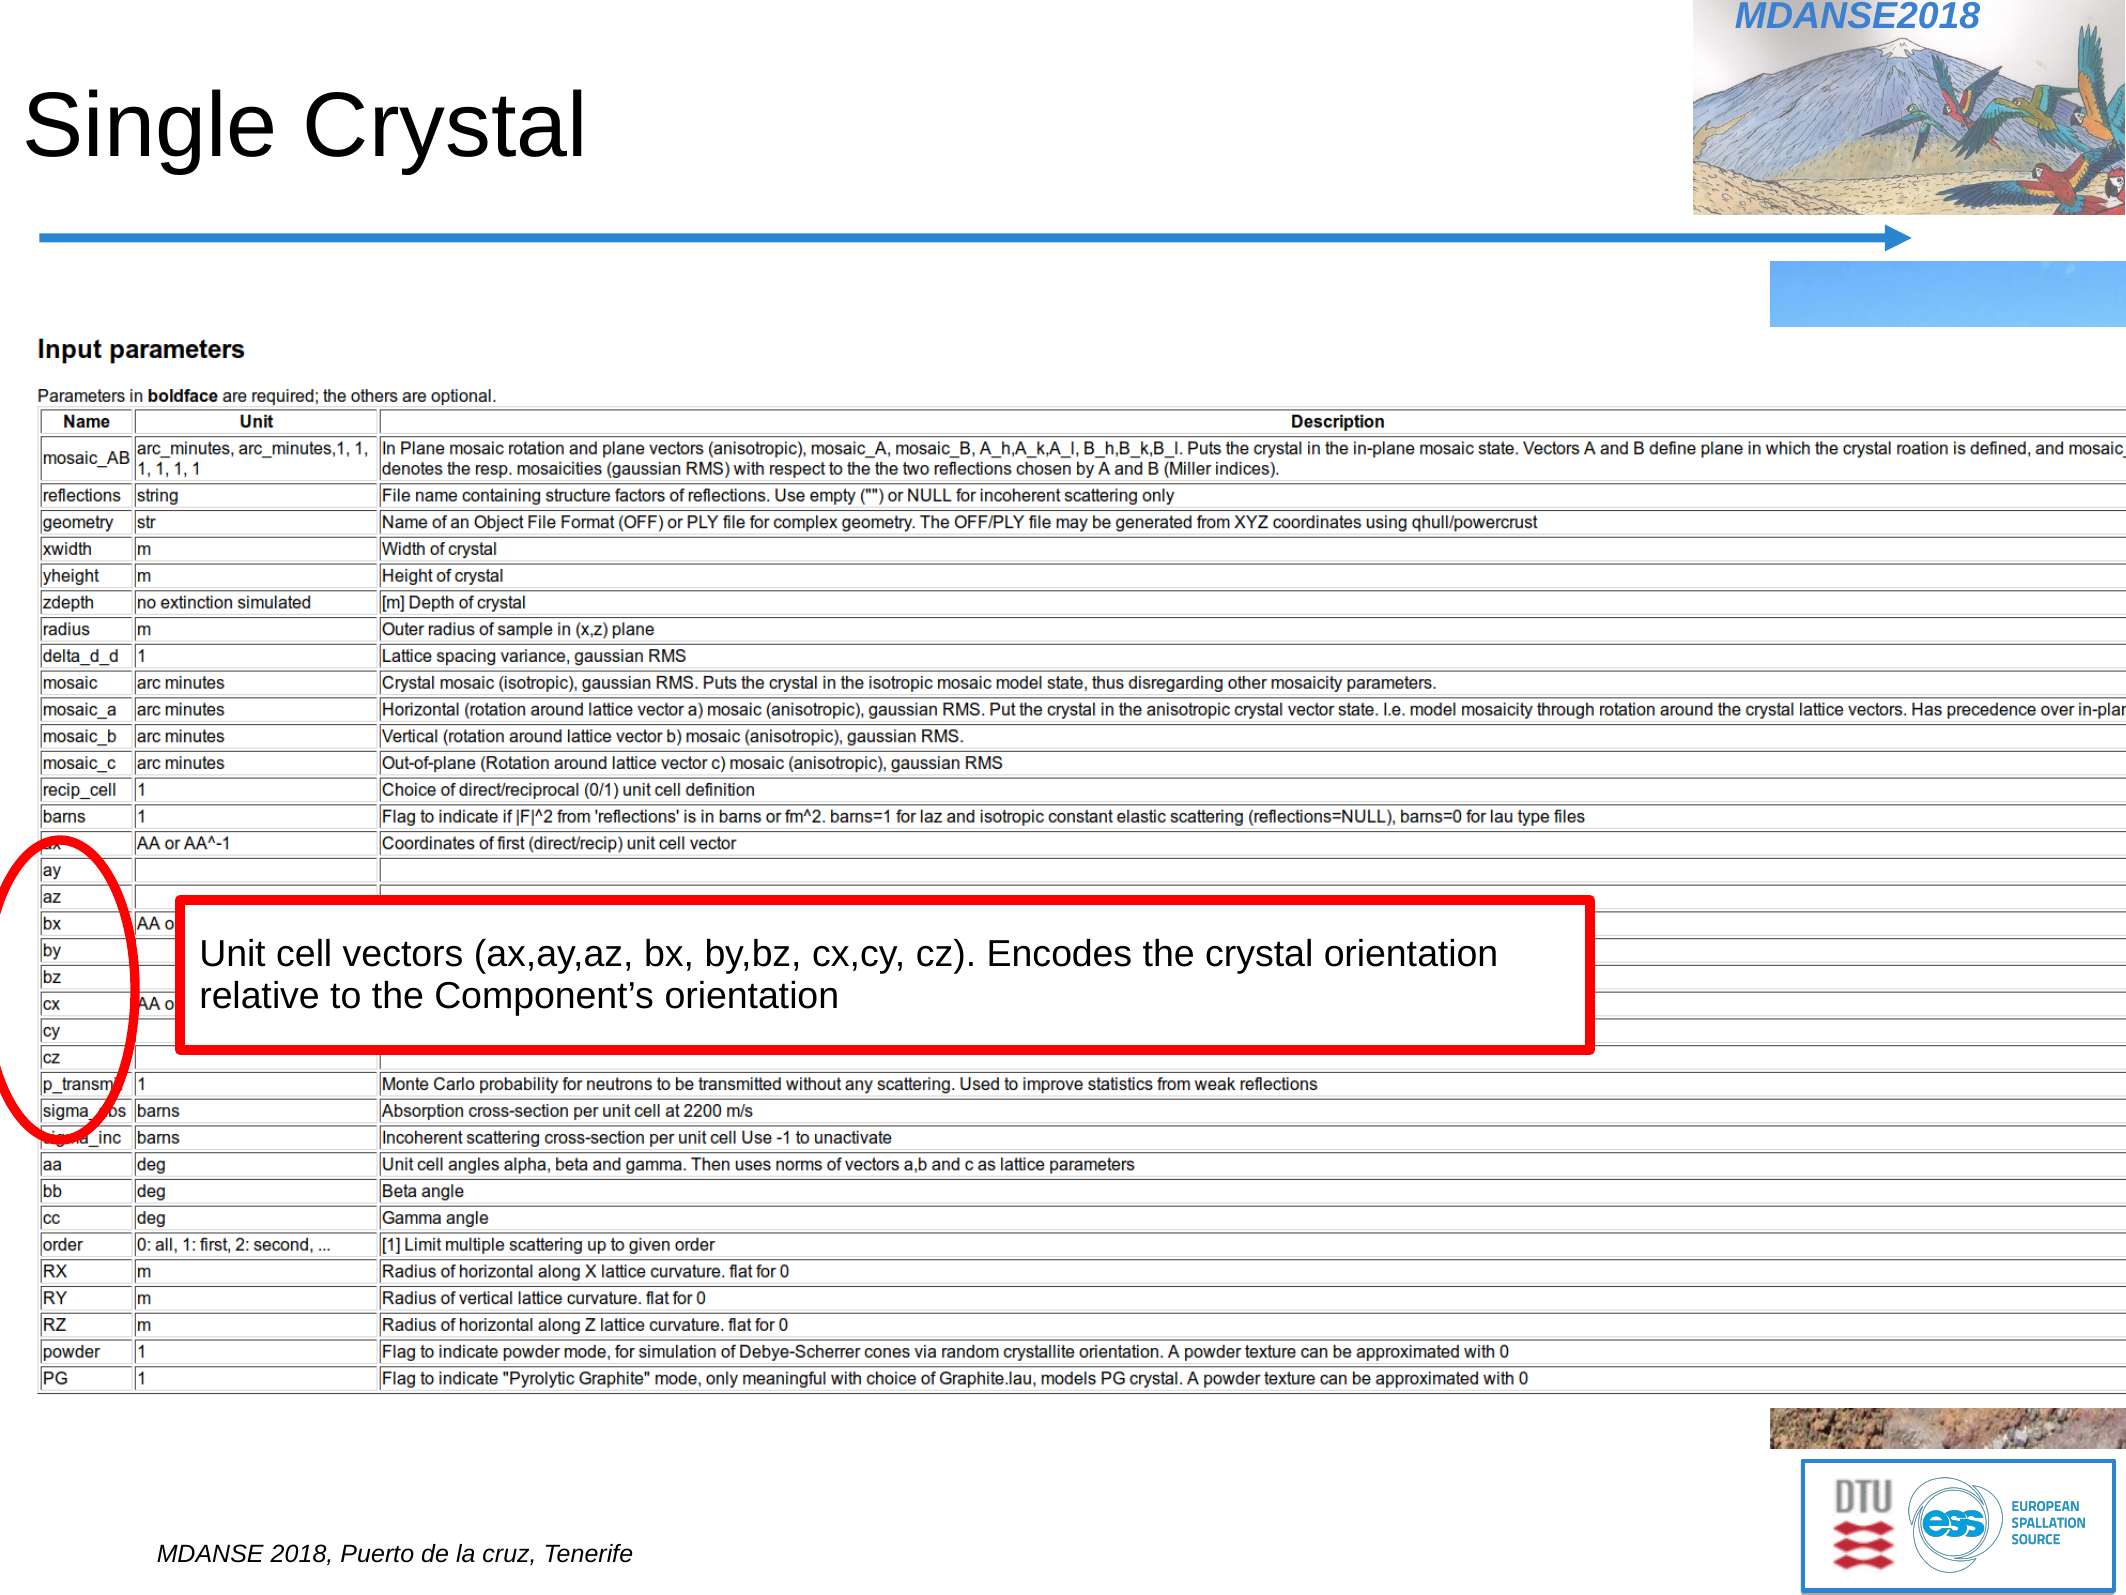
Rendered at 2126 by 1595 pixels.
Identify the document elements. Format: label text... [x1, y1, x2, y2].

picture [1908, 1477, 2085, 1573]
title Single Crystal [22, 40, 1938, 209]
picture [1693, 0, 2125, 215]
picture [30, 261, 2126, 1449]
picture [30, 845, 130, 1135]
picture [1832, 1477, 1897, 1573]
text_box Unit cell vectors (ax,ay,az, bx, by,bz, cx,cy, cz). Encodes the crystal orientation relative to the Component’s orientation [180, 899, 1591, 1051]
